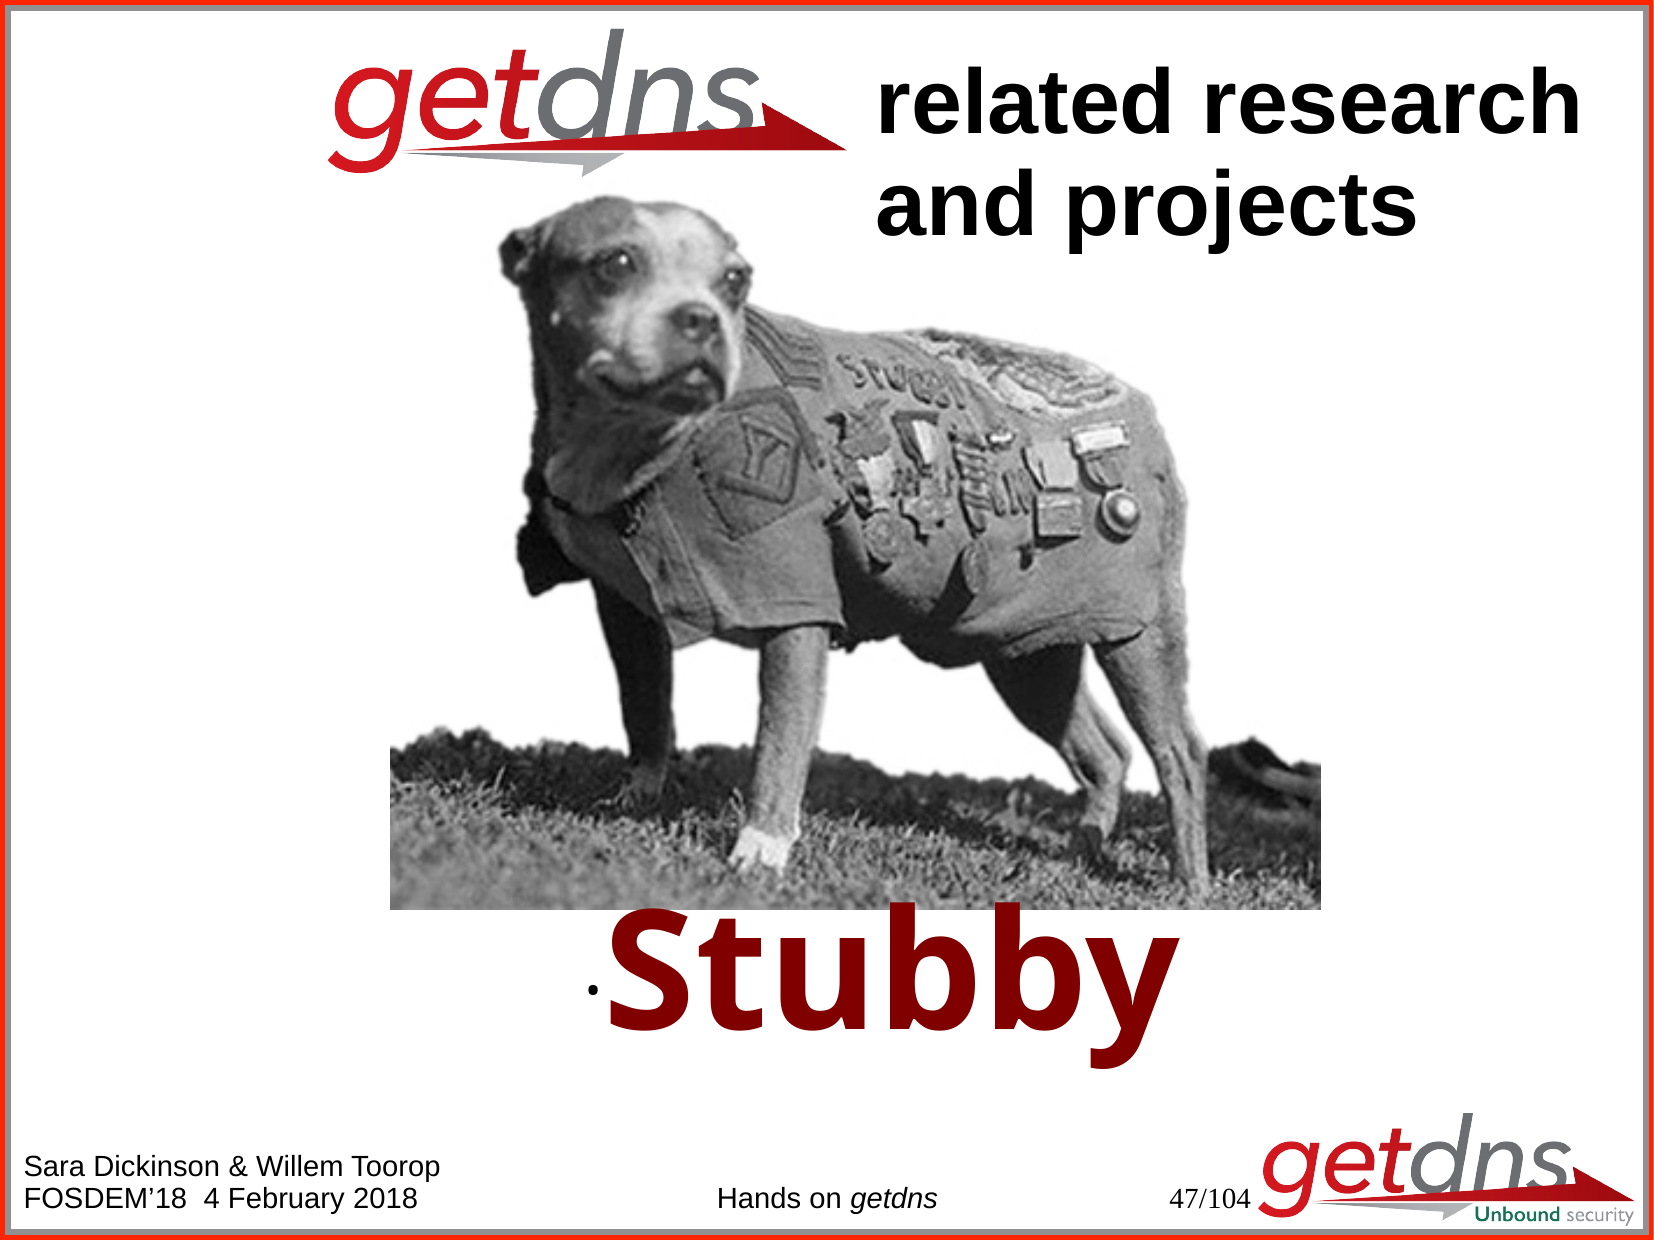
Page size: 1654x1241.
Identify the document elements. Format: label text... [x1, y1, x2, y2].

picture [318, 20, 857, 193]
title related research and projects [324, 49, 1642, 257]
picture [390, 257, 1321, 910]
text_box Stubby [550, 844, 1215, 1117]
picture [1251, 1107, 1642, 1232]
